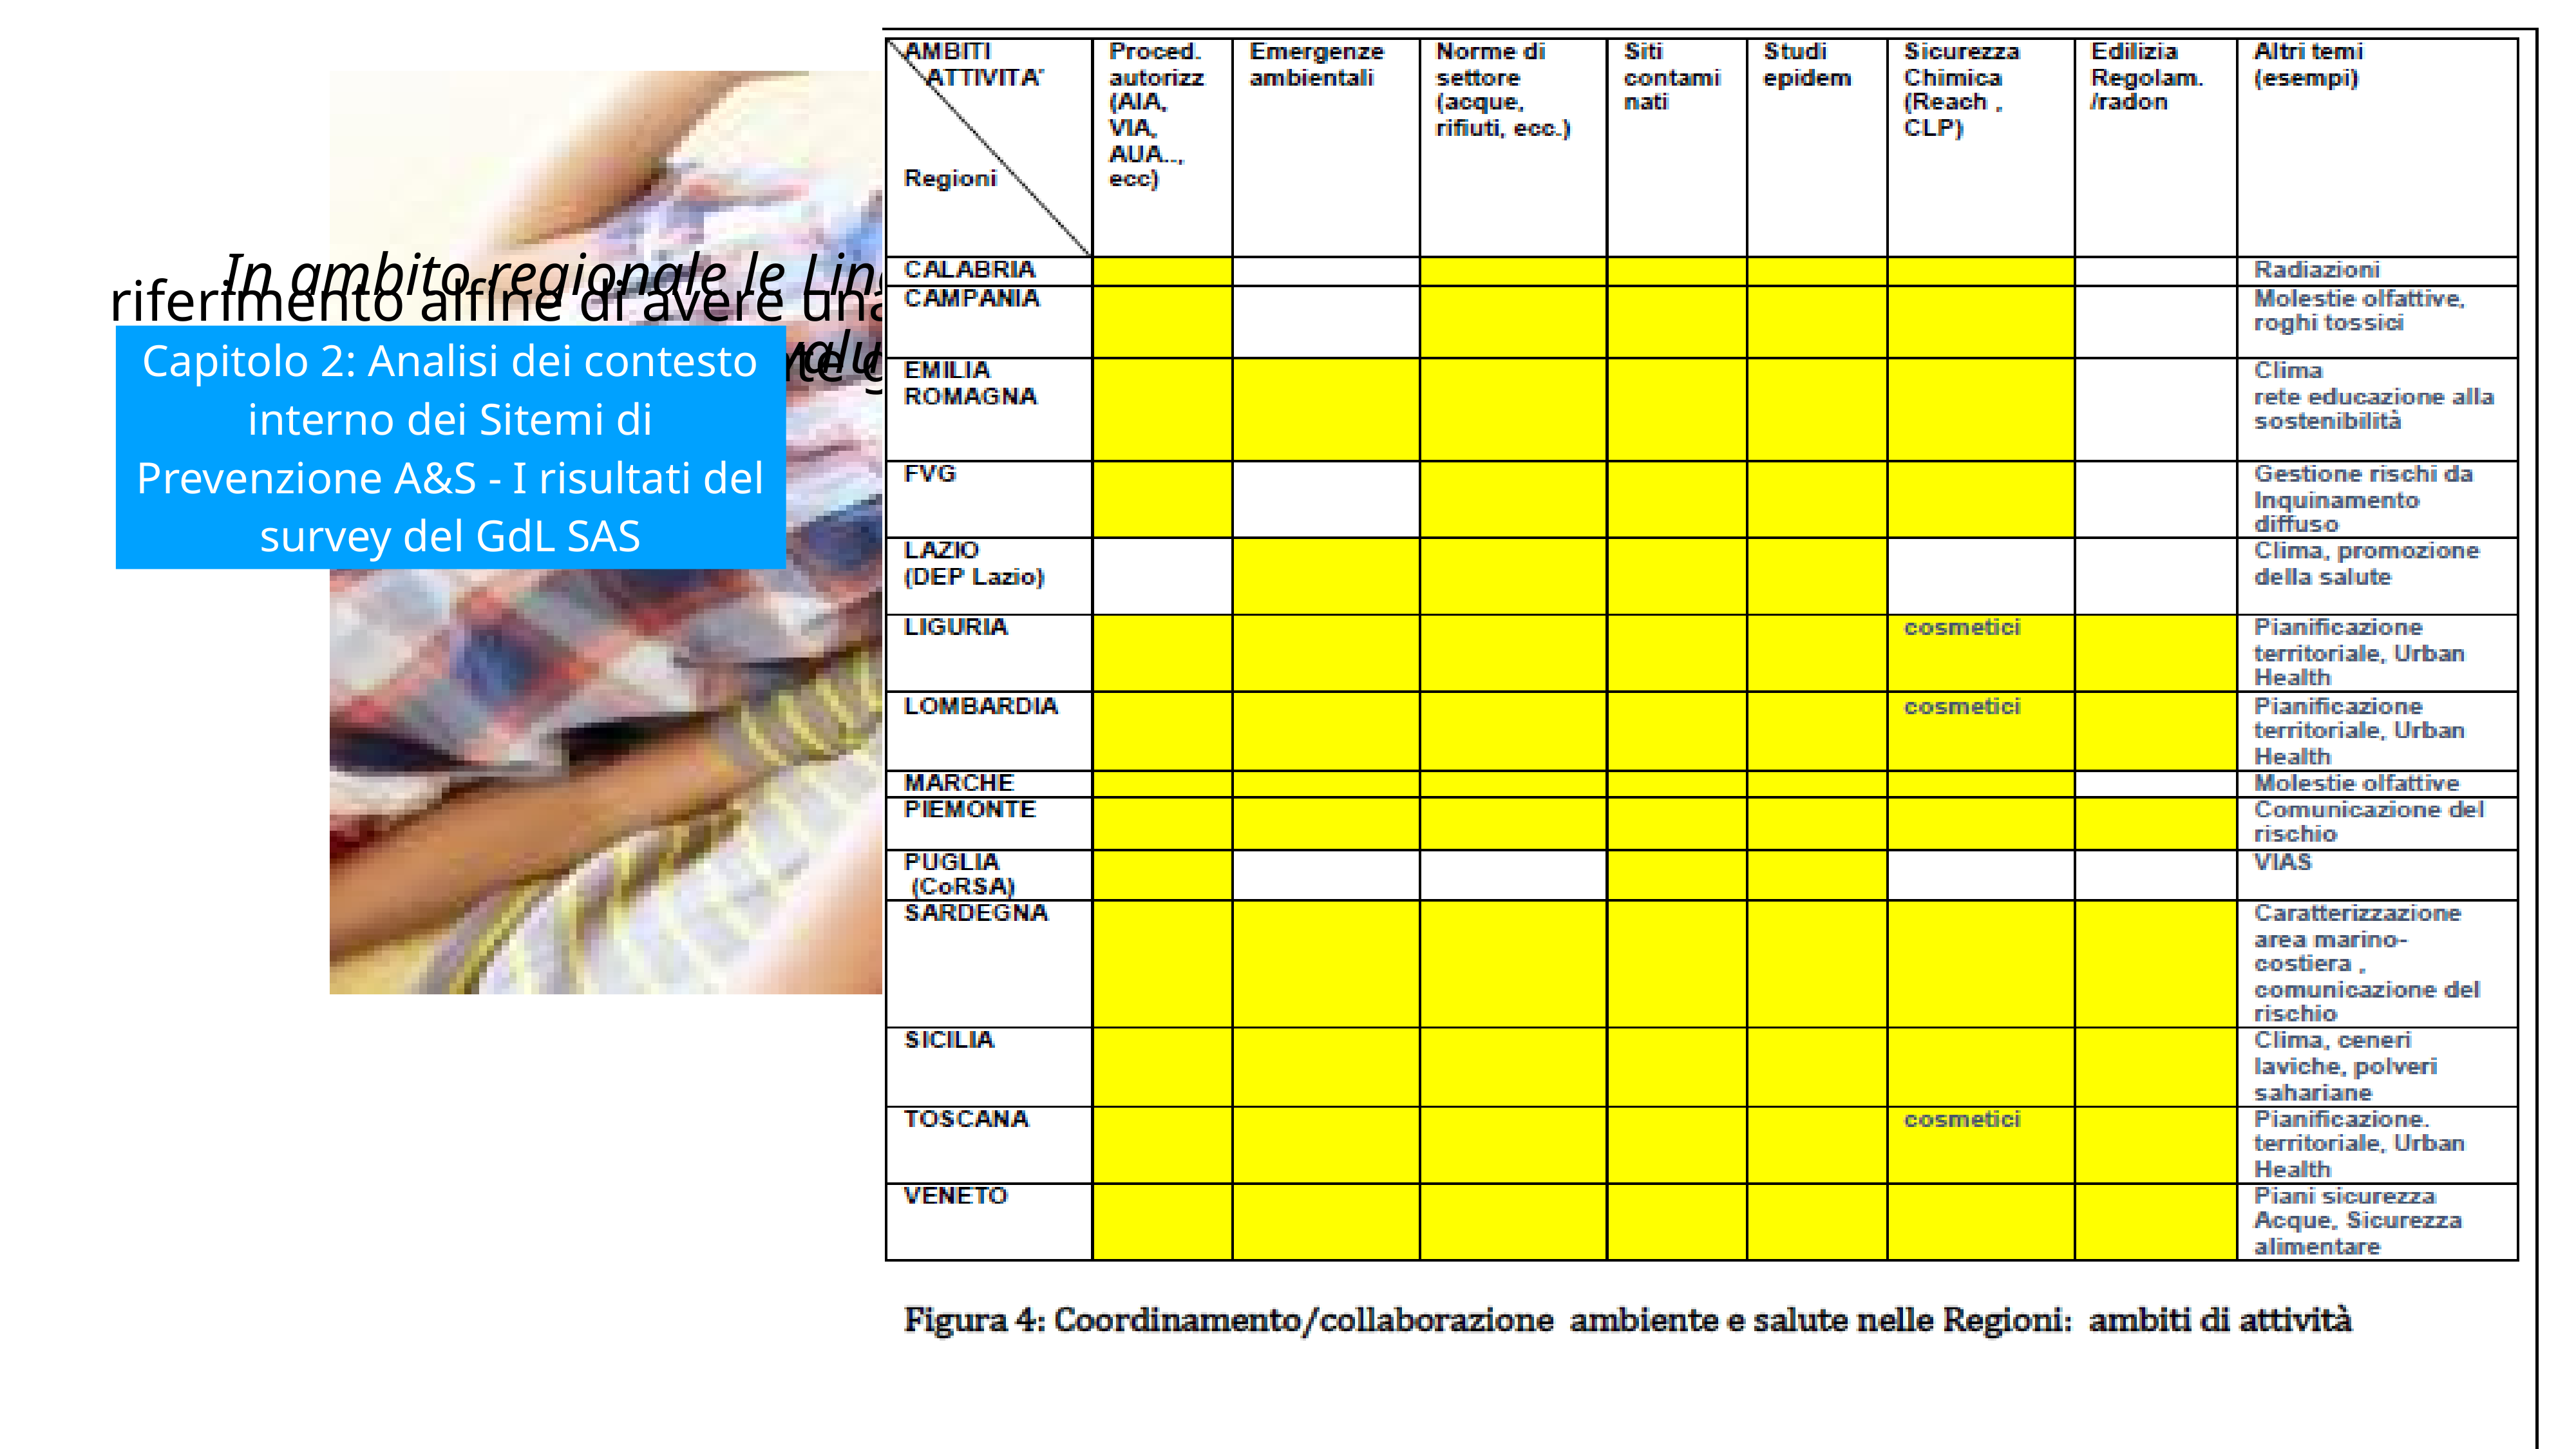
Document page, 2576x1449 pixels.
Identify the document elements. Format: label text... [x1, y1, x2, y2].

text_box [895, 345, 1862, 390]
text_box modello di riferimento alfine di avere una metodologia uniforme a livello nazionale per poter valutare congruamente gli impatti che il progetto può avere sulla salute. [67, 186, 882, 399]
text_box Capitolo 2: Analisi dei contesto interno dei Sitemi di Prevenzione A&S - I risultati del survey del GdL SAS [115, 325, 786, 550]
picture [330, 26, 2547, 1449]
text_box In ambito regionale le Linee guida sulla VIS possono rappresentare un modello di riferimento per poter valutare gli impatti che un progetto può avere sulla salute. [213, 228, 882, 398]
